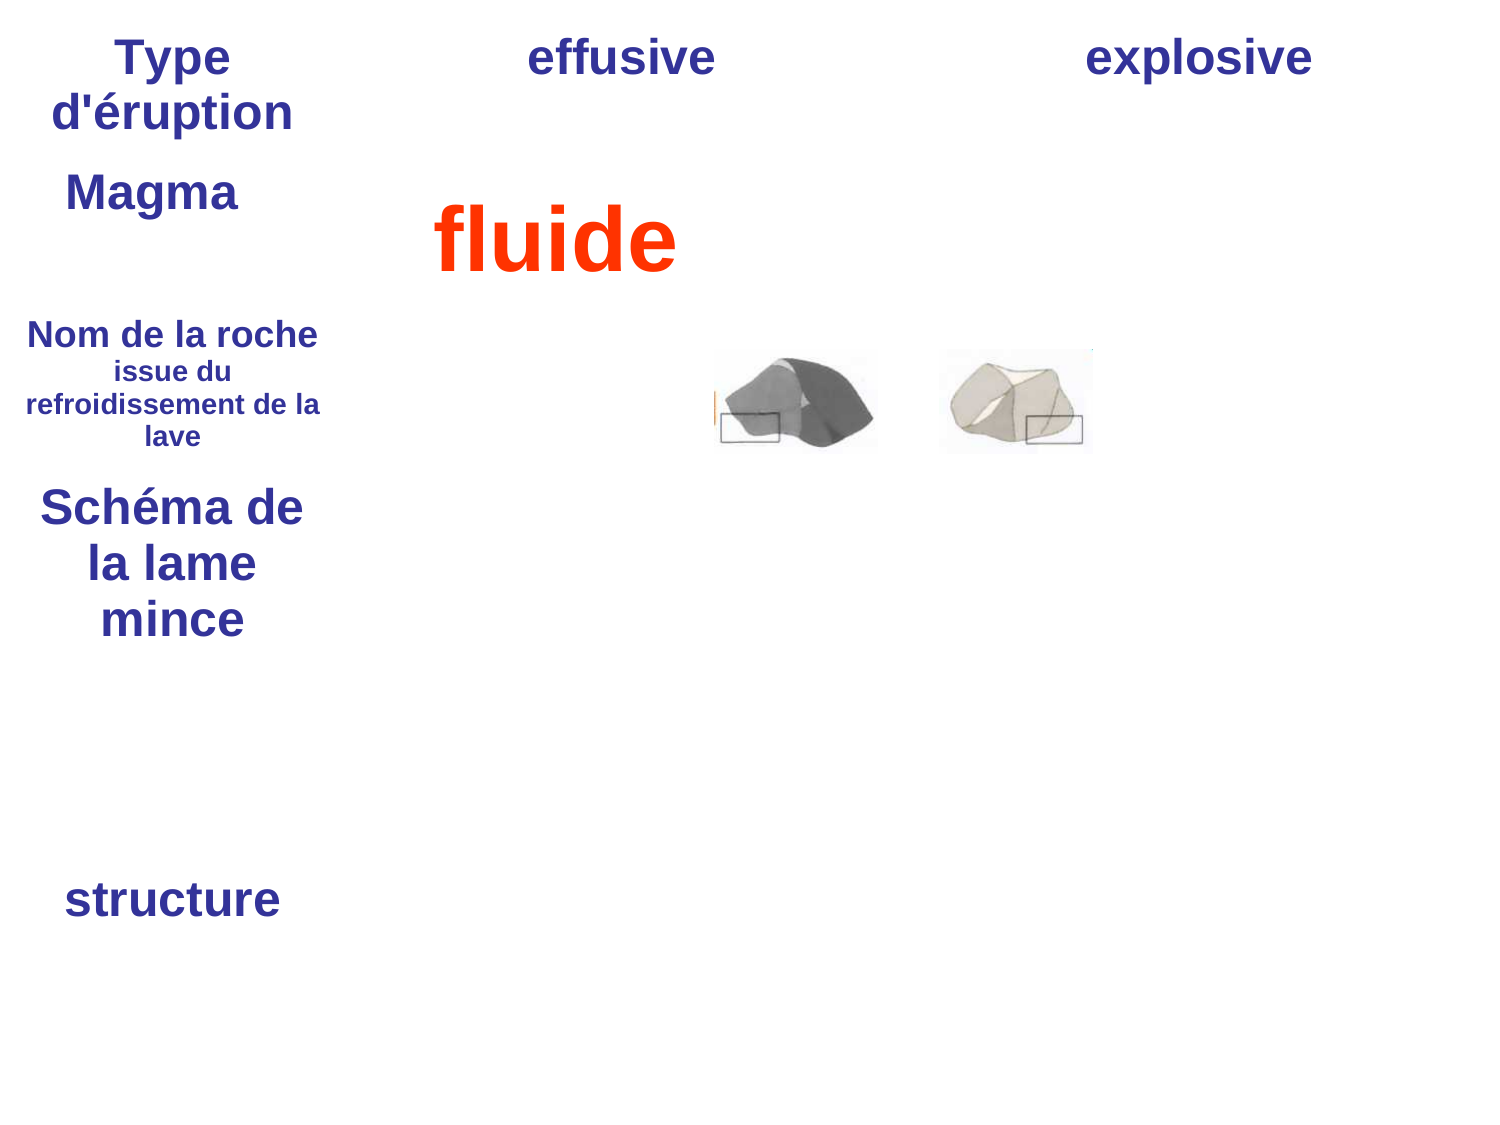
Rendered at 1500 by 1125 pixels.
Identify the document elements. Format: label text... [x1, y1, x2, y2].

table_cell Nom de la roche issue du refroidissement de la lave [9, 304, 337, 469]
table_header explosive [908, 18, 1491, 154]
table_cell Magma [9, 154, 337, 304]
table_cell [908, 861, 1491, 1109]
table_cell Schéma de la lame mince [9, 469, 337, 861]
table_cell [908, 154, 1491, 304]
table_cell [337, 469, 908, 861]
picture [939, 349, 1093, 454]
table_cell [337, 154, 908, 304]
table_cell structure [9, 861, 337, 1109]
picture [714, 349, 878, 454]
table_header effusive [337, 18, 908, 154]
table_cell [337, 861, 908, 1109]
table_cell [908, 304, 1491, 469]
table_cell [908, 469, 1491, 861]
table_header Type d'éruption [9, 18, 337, 154]
table_cell [337, 304, 908, 469]
text_box fluide [419, 172, 742, 299]
